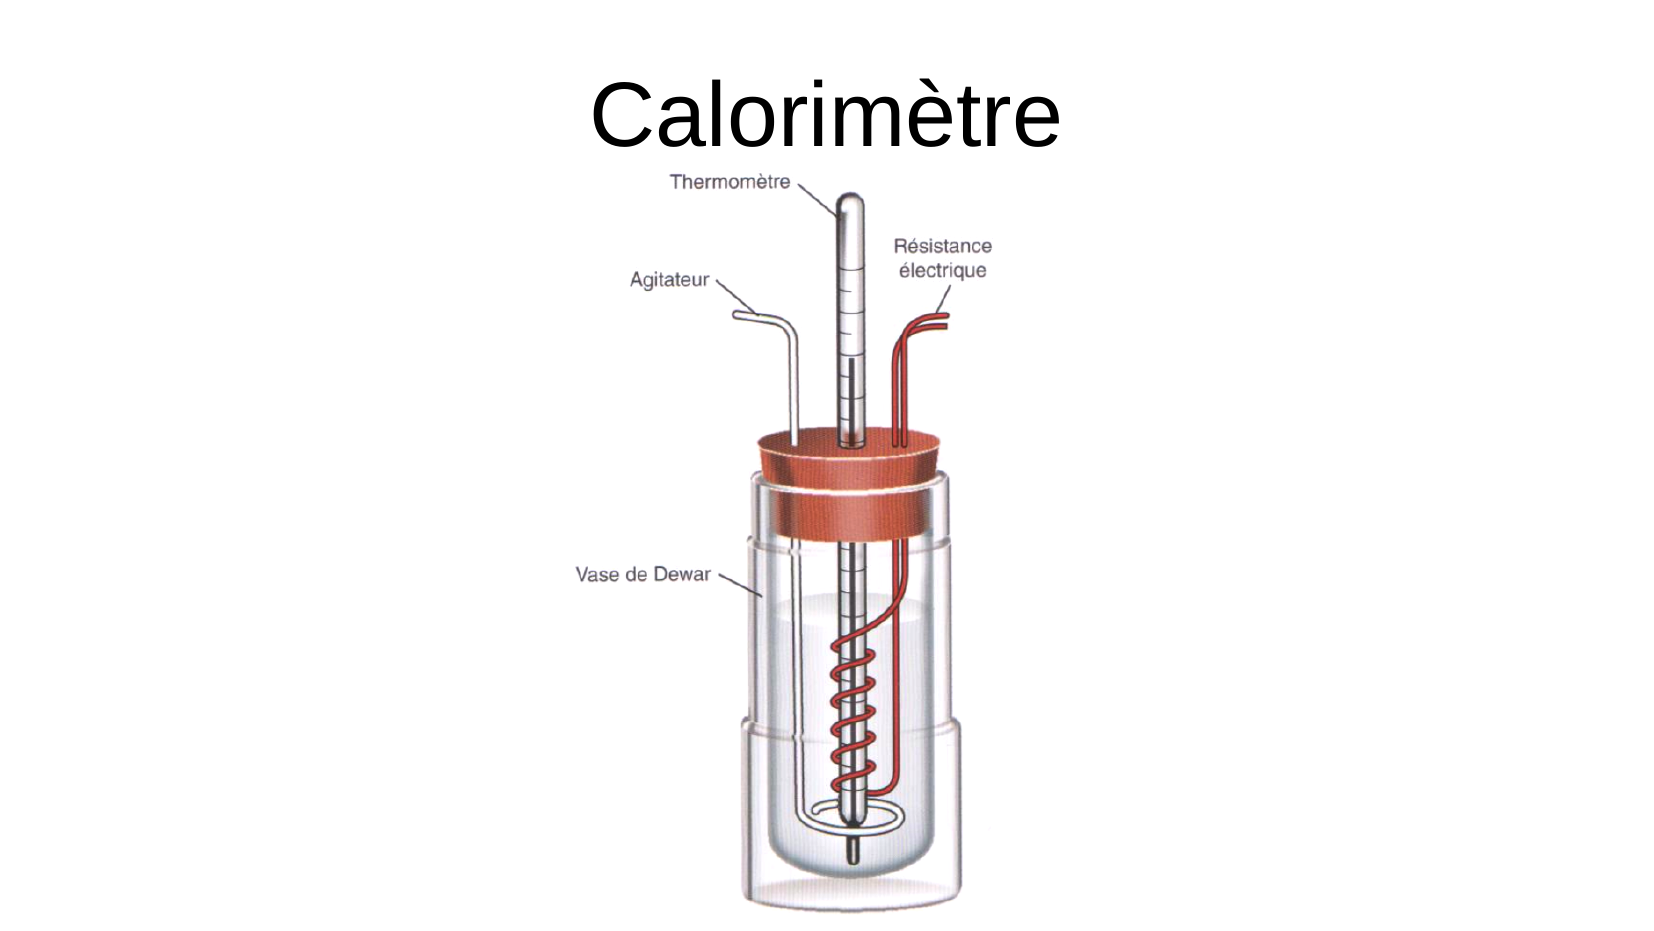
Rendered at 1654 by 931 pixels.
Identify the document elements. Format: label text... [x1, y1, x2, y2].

title Calorimètre [82, 37, 1571, 193]
picture [566, 170, 1081, 922]
